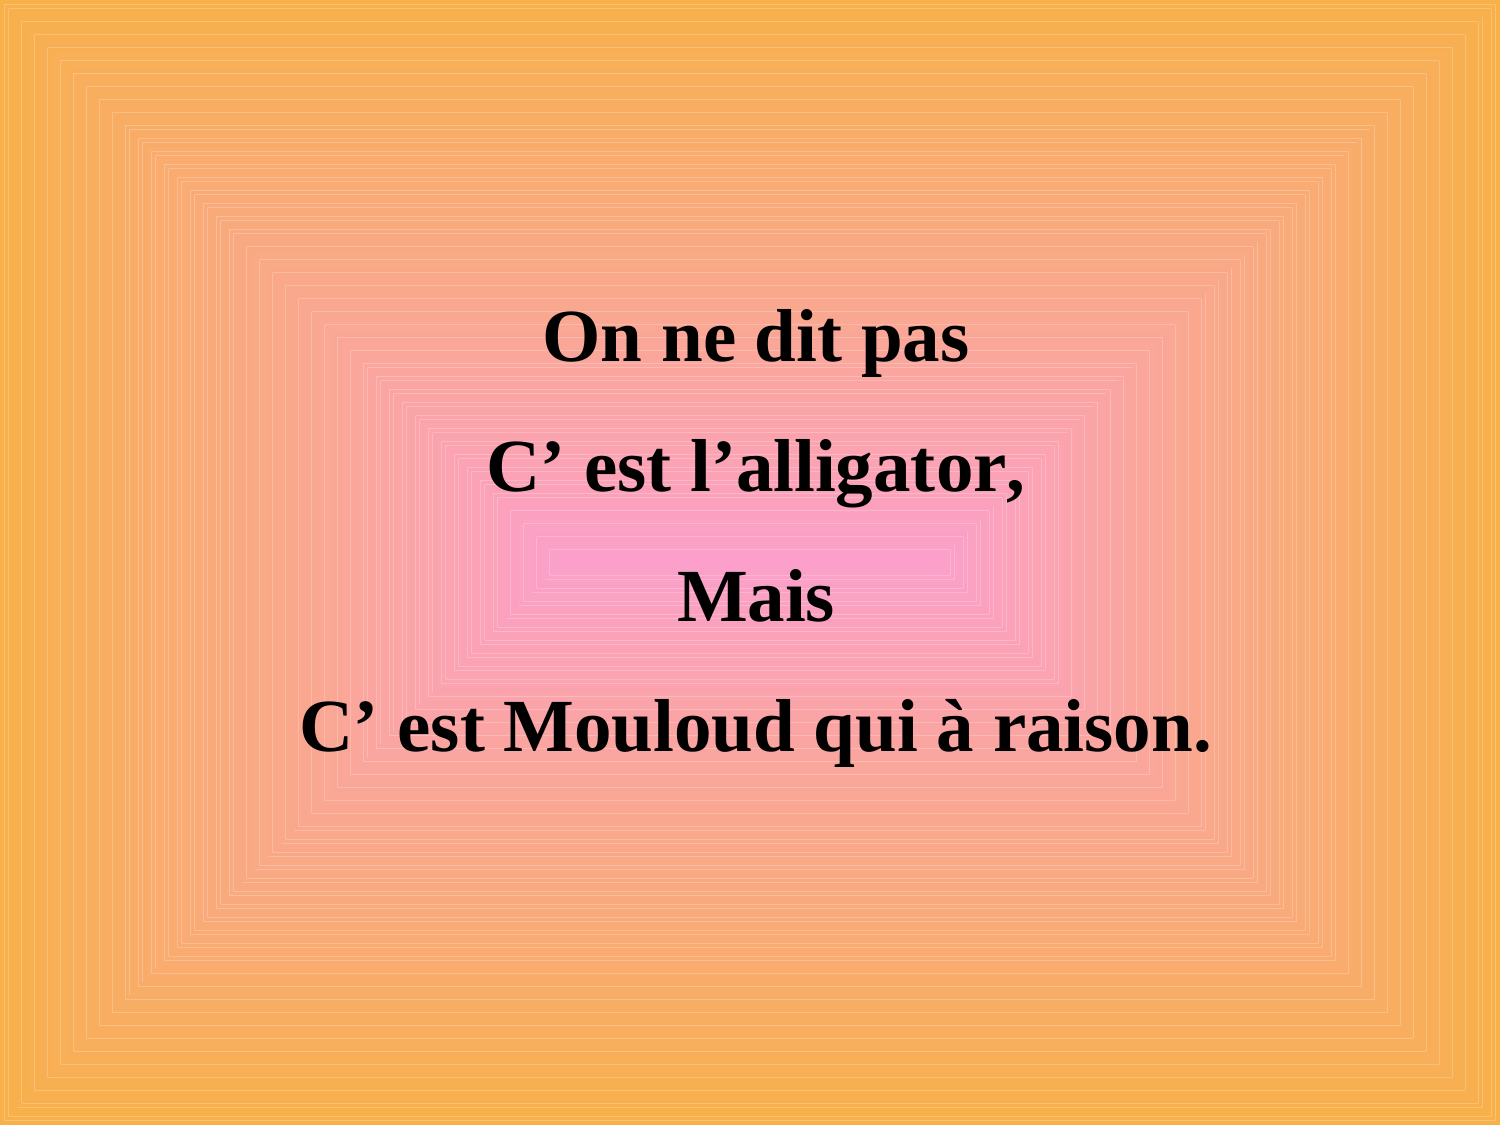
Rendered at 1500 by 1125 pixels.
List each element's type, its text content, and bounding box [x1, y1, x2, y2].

text_box On ne dit pas C’ est l’alligator, Mais C’ est Mouloud qui à raison. [285, 287, 1228, 776]
